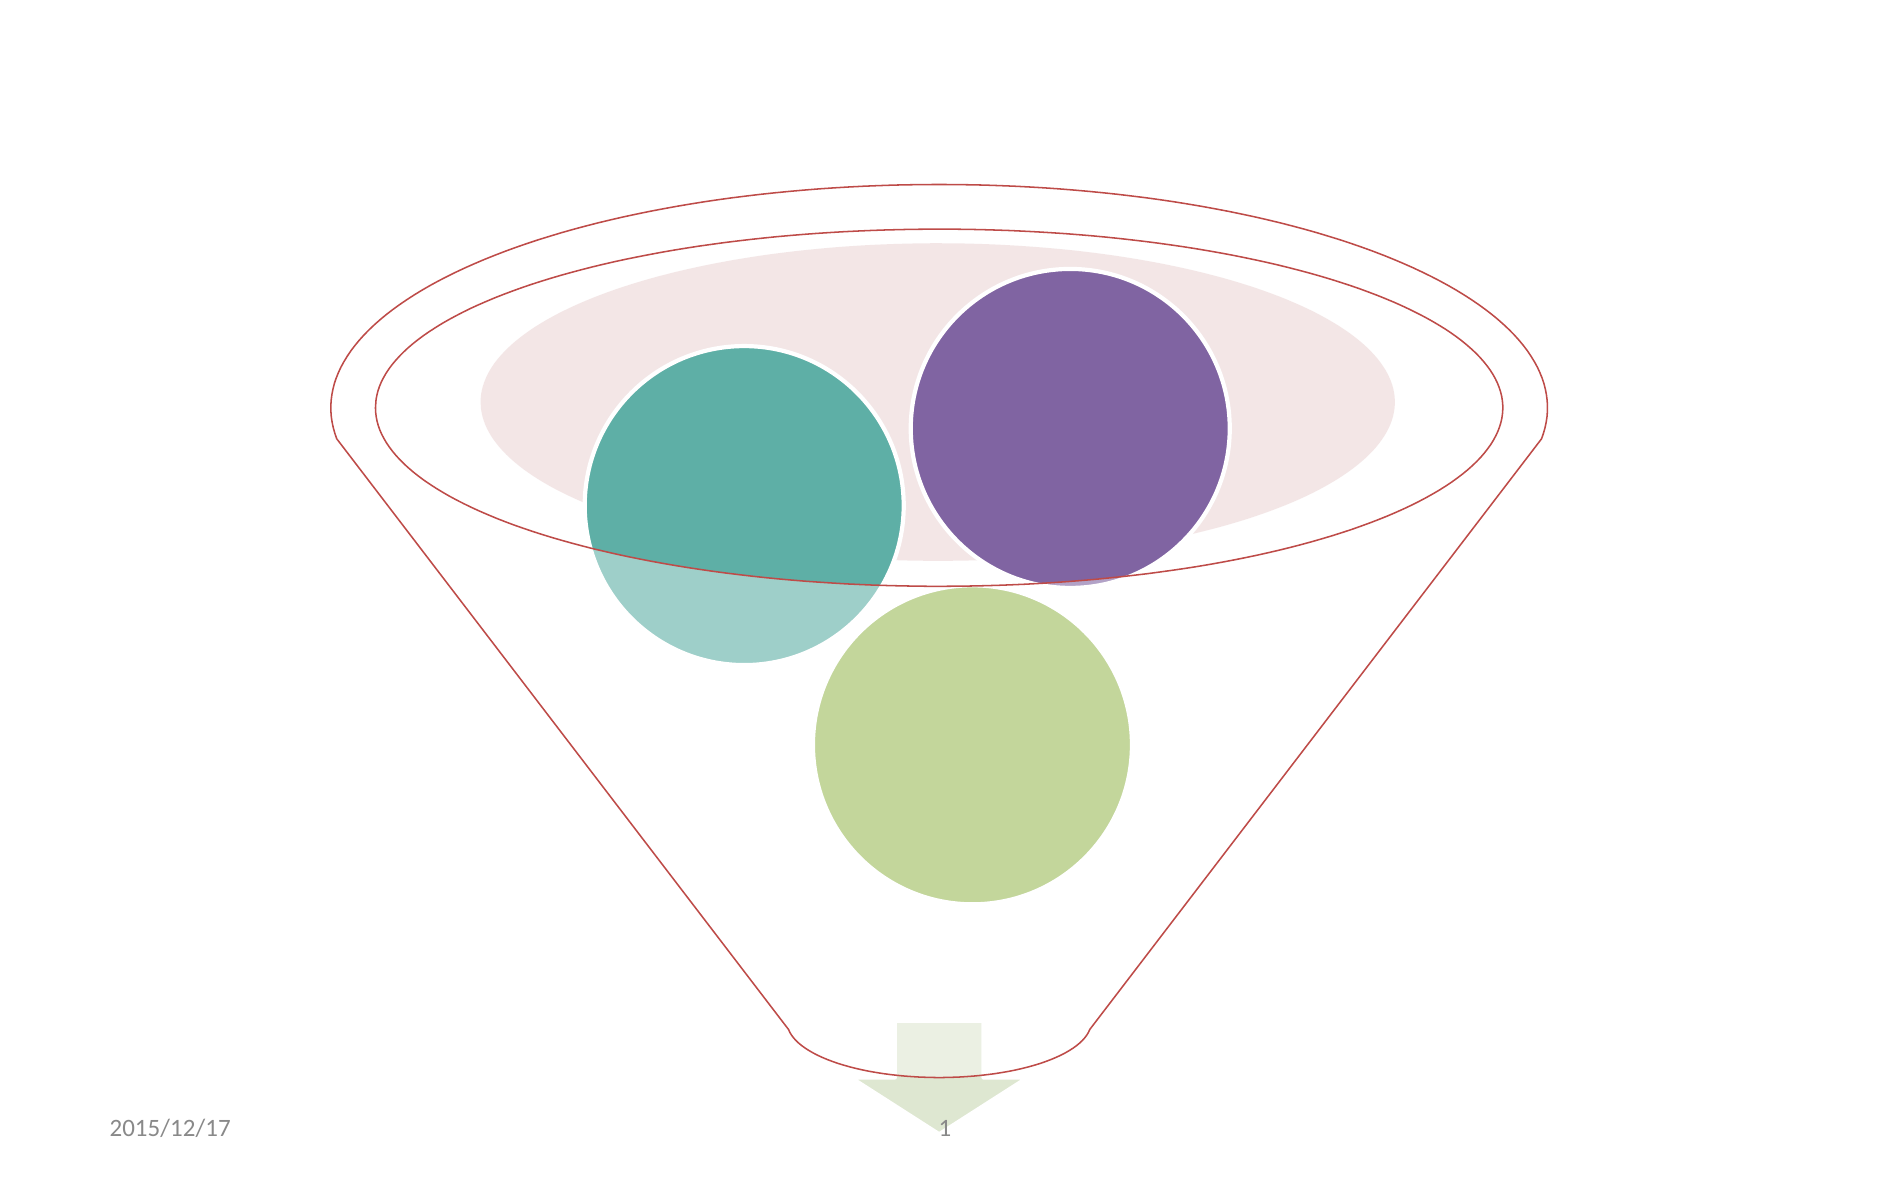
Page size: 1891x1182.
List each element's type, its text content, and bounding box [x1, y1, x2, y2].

text_box [330, 184, 1548, 1094]
text_box 2015/12/17 [94, 1094, 536, 1158]
text_box 1 [645, 1094, 1245, 1158]
